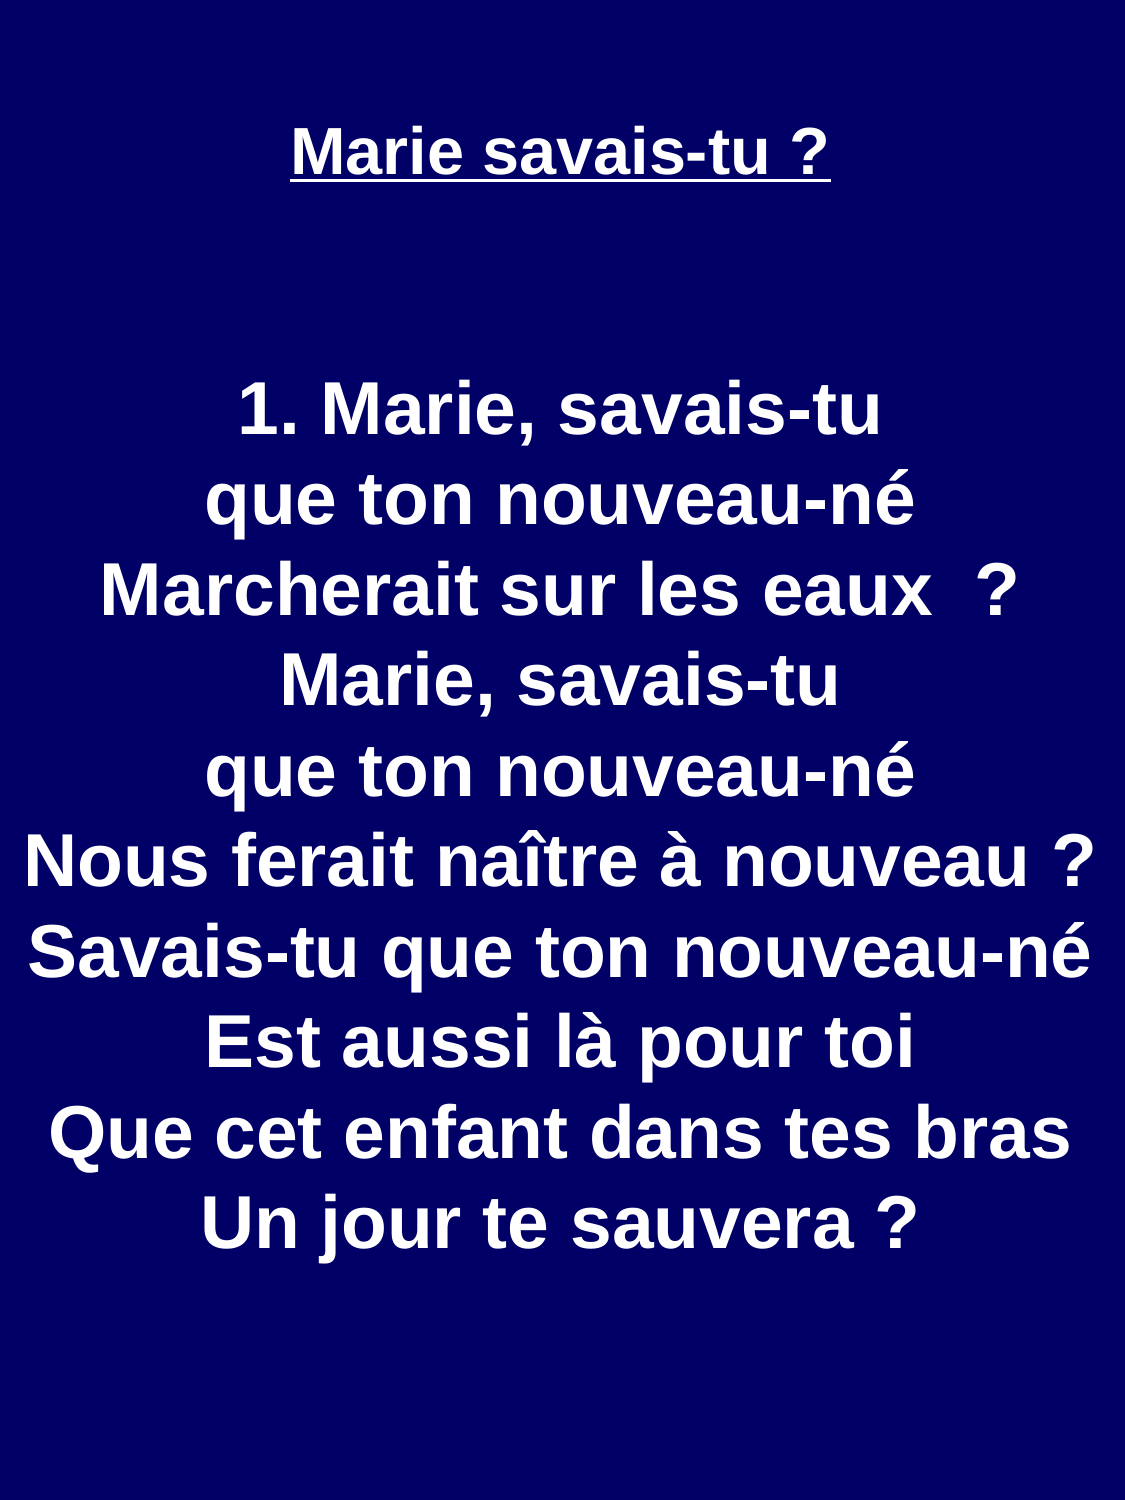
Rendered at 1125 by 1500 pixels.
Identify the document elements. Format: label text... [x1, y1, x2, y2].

text_box Marie savais-tu ? 1. Marie, savais-tu que ton nouveau-né Marcherait sur les eaux ? Marie, savais-tu que ton nouveau-né Nous ferait naître à nouveau ? Savais-tu que ton nouveau-né Est aussi là pour toi Que cet enfant dans tes bras Un jour te sauvera ? [8, 100, 1113, 1500]
